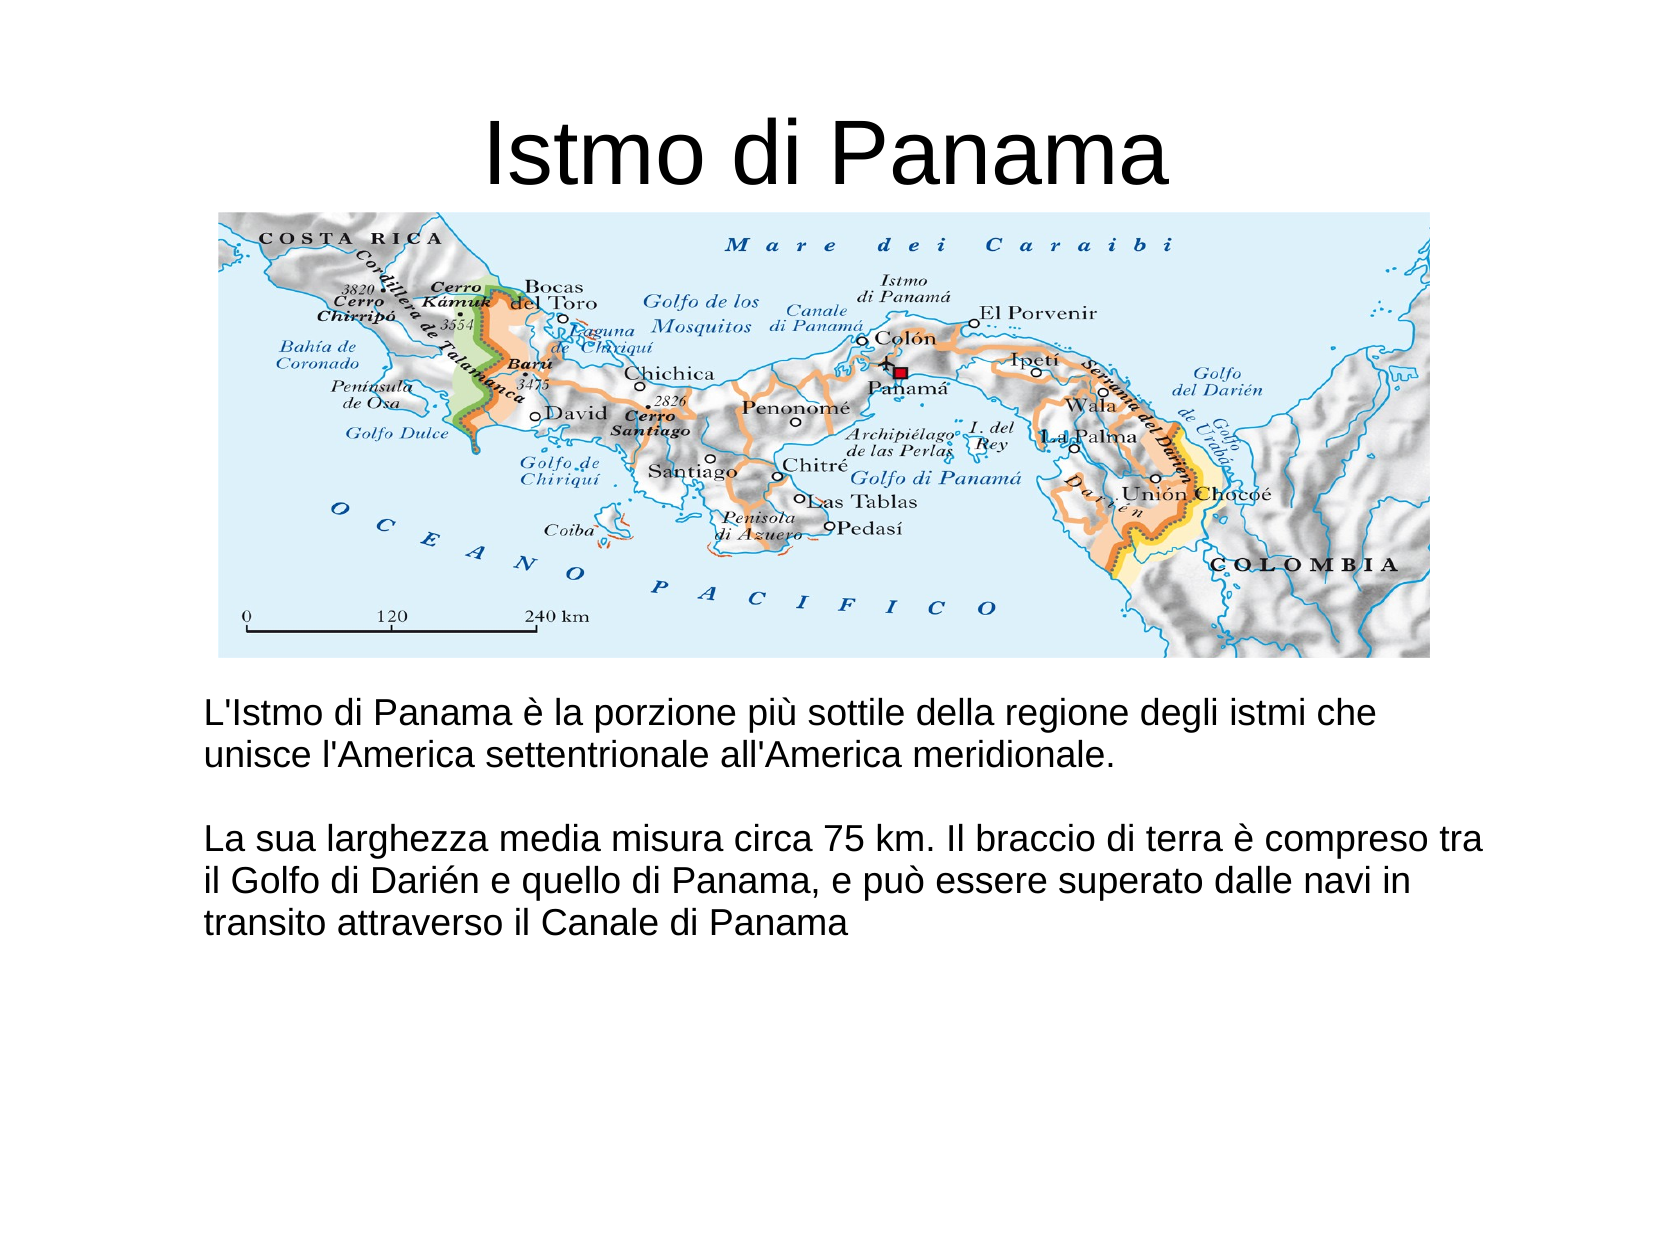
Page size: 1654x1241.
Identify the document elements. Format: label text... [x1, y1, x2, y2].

picture [218, 212, 1430, 658]
text_box L'Istmo di Panama è la porzione più sottile della regione degli istmi che unisce l'America settentrionale all'America meridionale. La sua larghezza media misura circa 75 km. Il braccio di terra è compreso tra il Golfo di Darién e quello di Panama, e può essere superato dalle navi in transito attraverso il Canale di Panama [188, 684, 1501, 952]
title Istmo di Panama [82, 49, 1571, 257]
